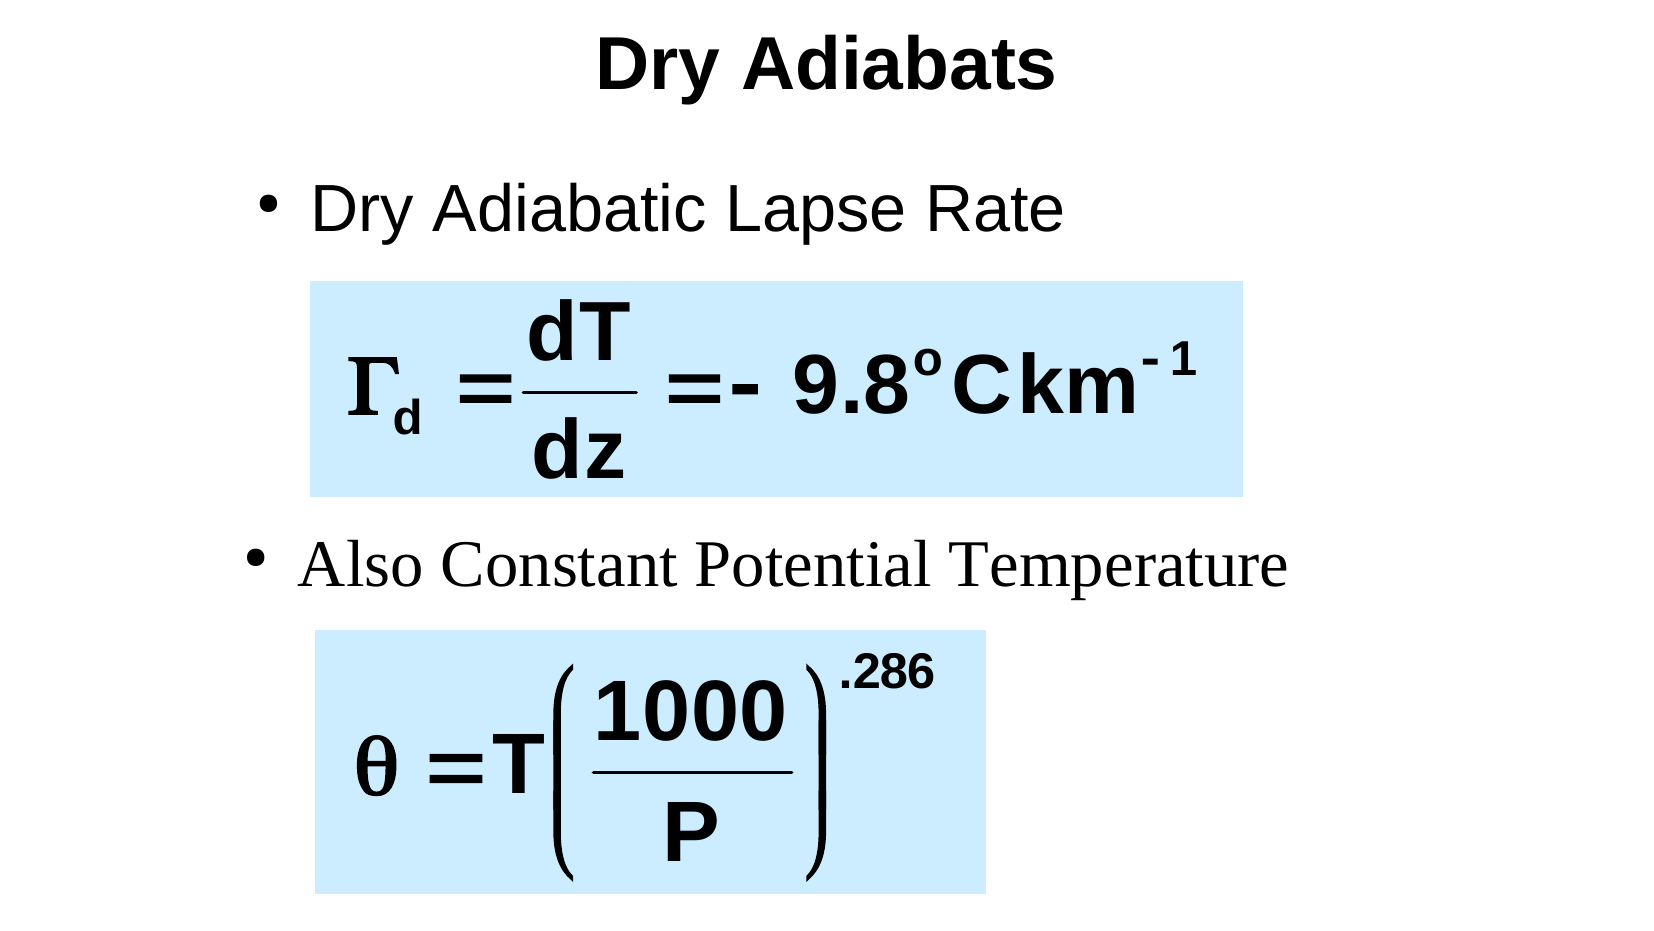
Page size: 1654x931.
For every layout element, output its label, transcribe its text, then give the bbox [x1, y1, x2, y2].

text_box Dry Adiabatic Lapse Rate [230, 157, 1093, 253]
text_box Also Constant Potential Temperature [141, 512, 1394, 608]
title Dry Adiabats [0, 5, 1654, 113]
picture [309, 280, 1244, 498]
picture [315, 629, 986, 895]
